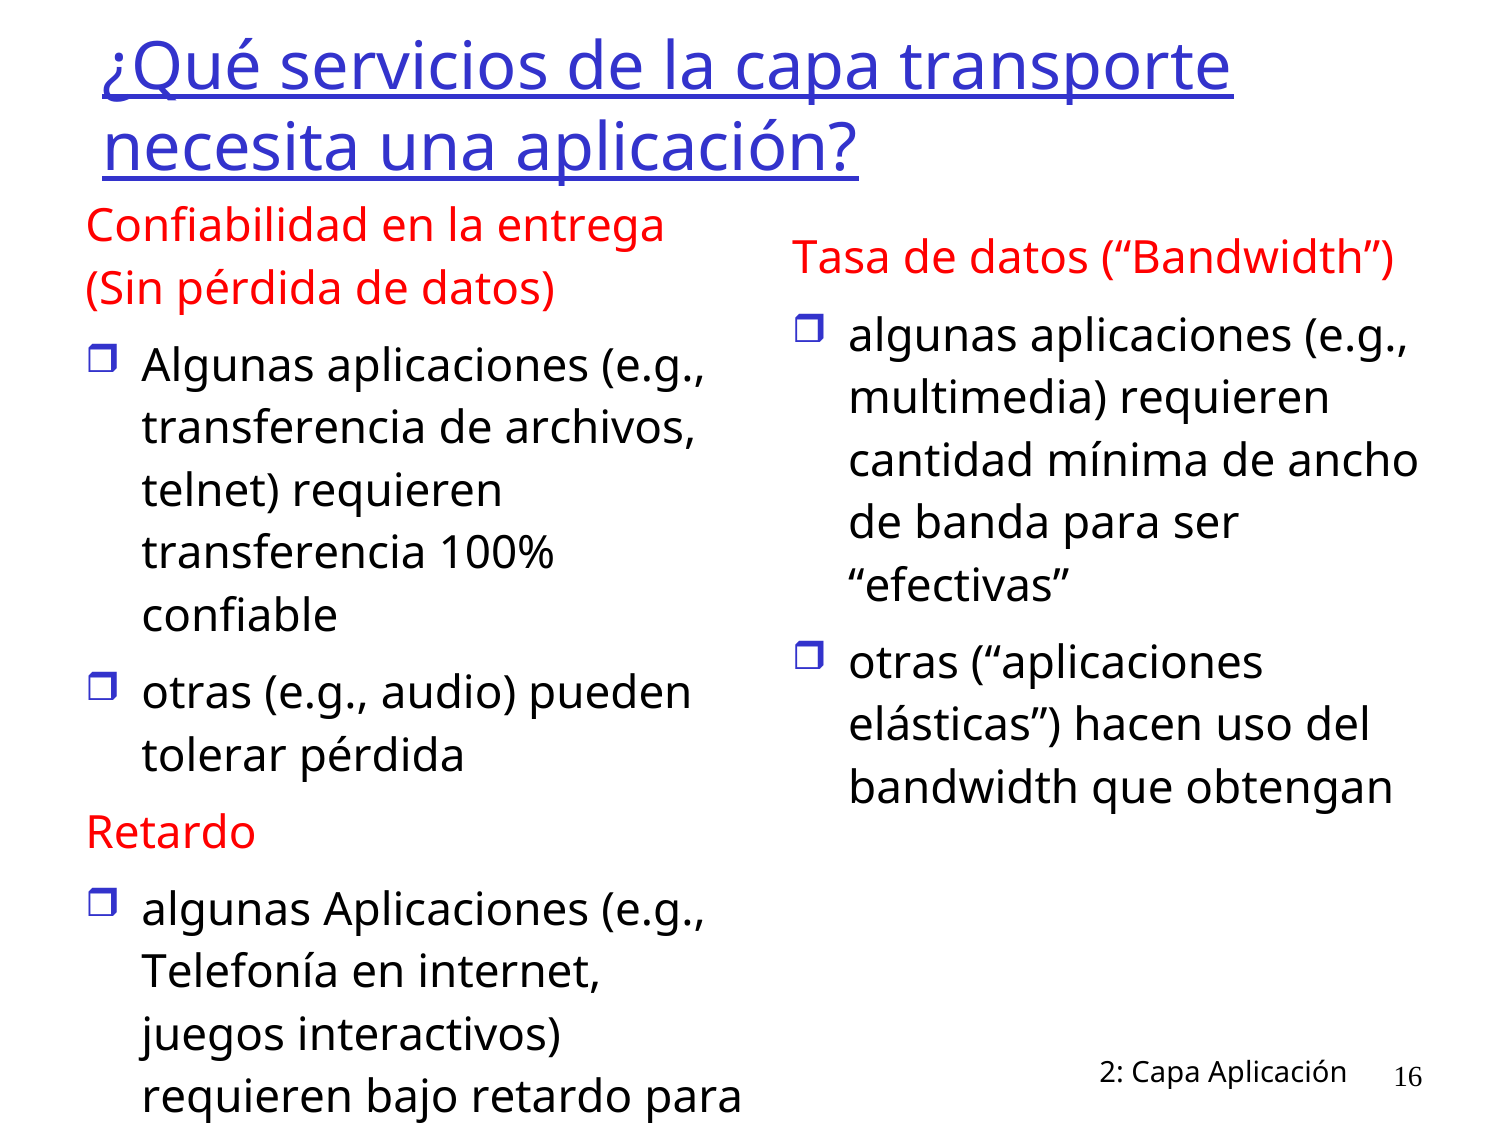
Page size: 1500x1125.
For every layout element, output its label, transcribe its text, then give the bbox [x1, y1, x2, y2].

list Confiabilidad en la entrega (Sin pérdida de datos) Algunas aplicaciones (e.g., transferencia de archivos, telnet) requieren transferencia 100% confiable otras (e.g., audio) pueden tolerar pérdida Retardo algunas Aplicaciones (e.g., Telefonía en internet, juegos interactivos) requieren bajo retardo para ser “efectivas” [79, 192, 751, 1054]
list Tasa de datos (“Bandwidth”) algunas aplicaciones (e.g., multimedia) requieren cantidad mínima de ancho de banda para ser “efectivas” otras (“aplicaciones elásticas”) hacen uso del bandwidth que obtengan [792, 224, 1464, 736]
title ¿Qué servicios de la capa transporte necesita una aplicación? [87, 15, 1463, 196]
